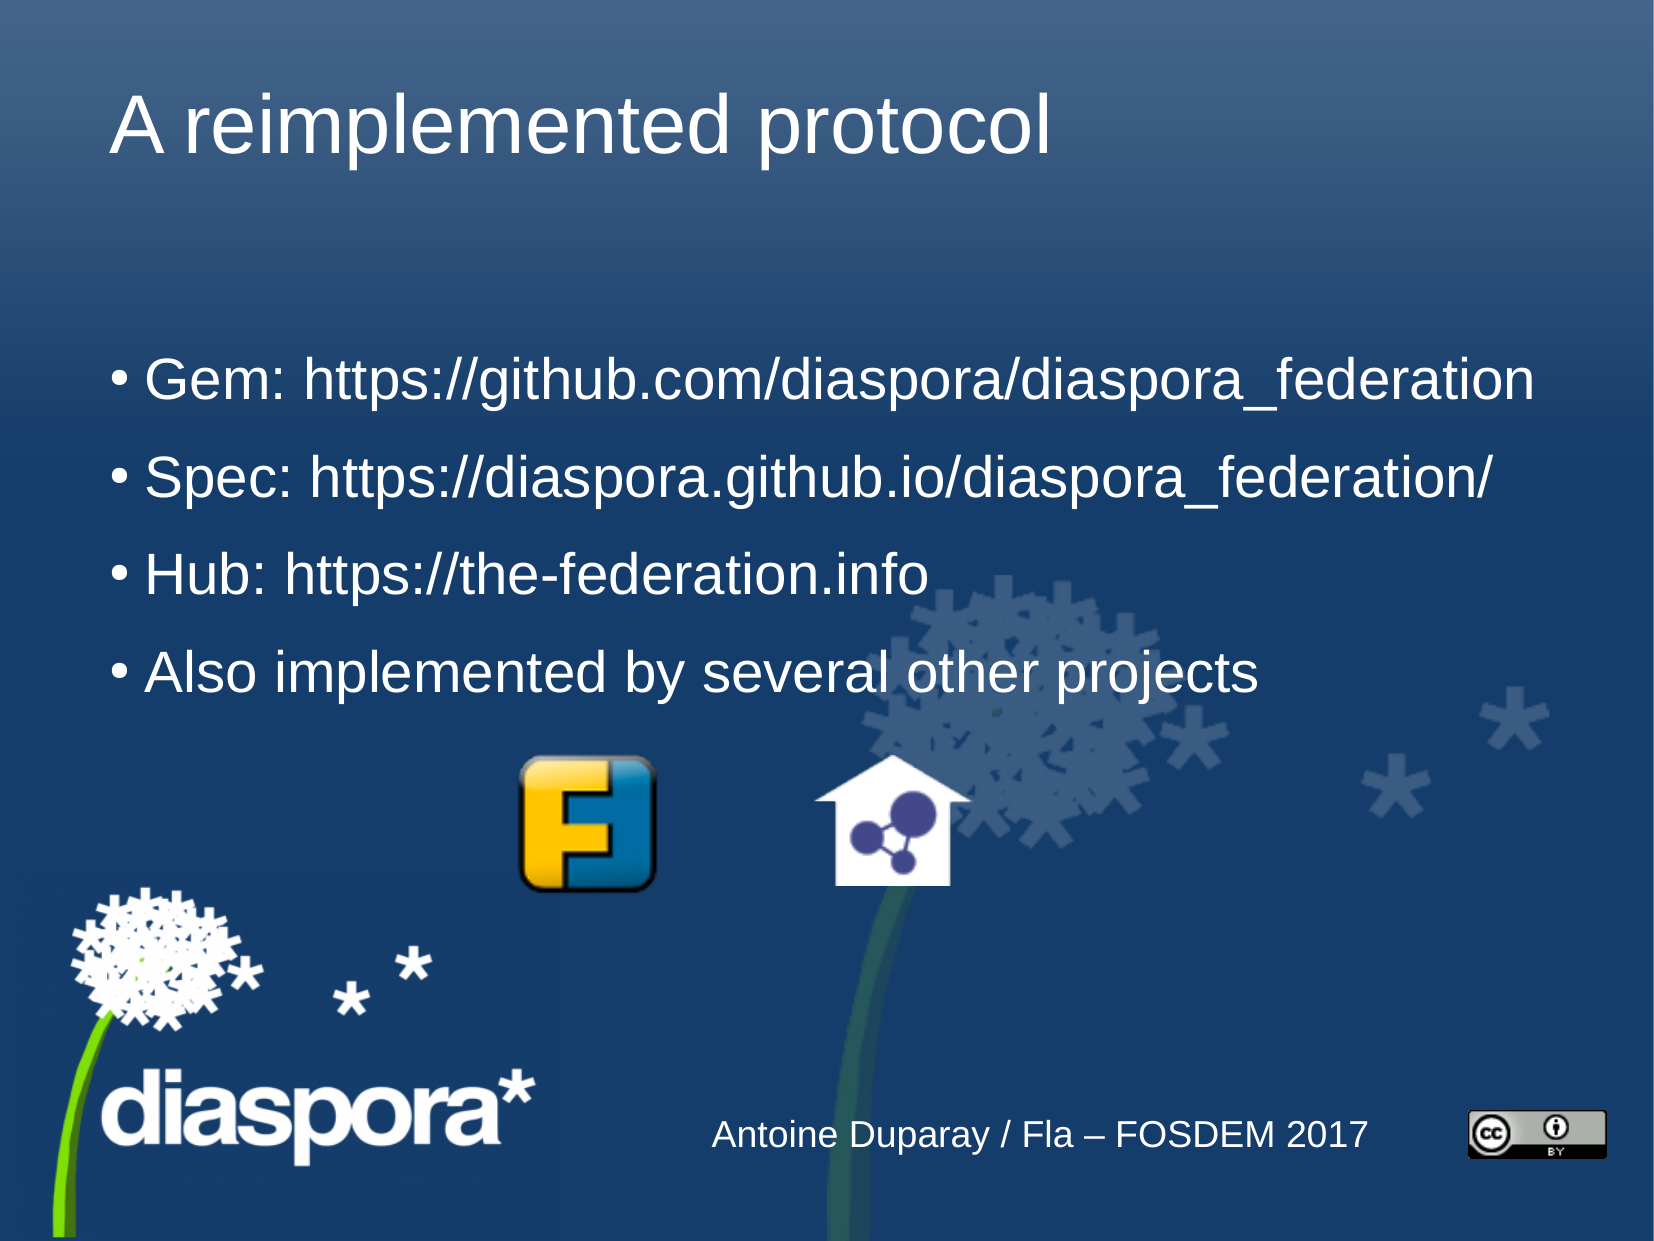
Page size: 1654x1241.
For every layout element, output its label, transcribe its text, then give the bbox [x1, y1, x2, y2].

text_box A reimplemented protocol [94, 70, 1477, 254]
text_box Gem: https://github.com/diaspora/diaspora_federation Spec: https://diaspora.github.io/diaspora_federation/ Hub: https://the-federation.info Also implemented by several other projects [94, 307, 1571, 851]
picture [0, 0, 1654, 1241]
text_box Antoine Duparay / Fla – FOSDEM 2017 [696, 1105, 1394, 1205]
